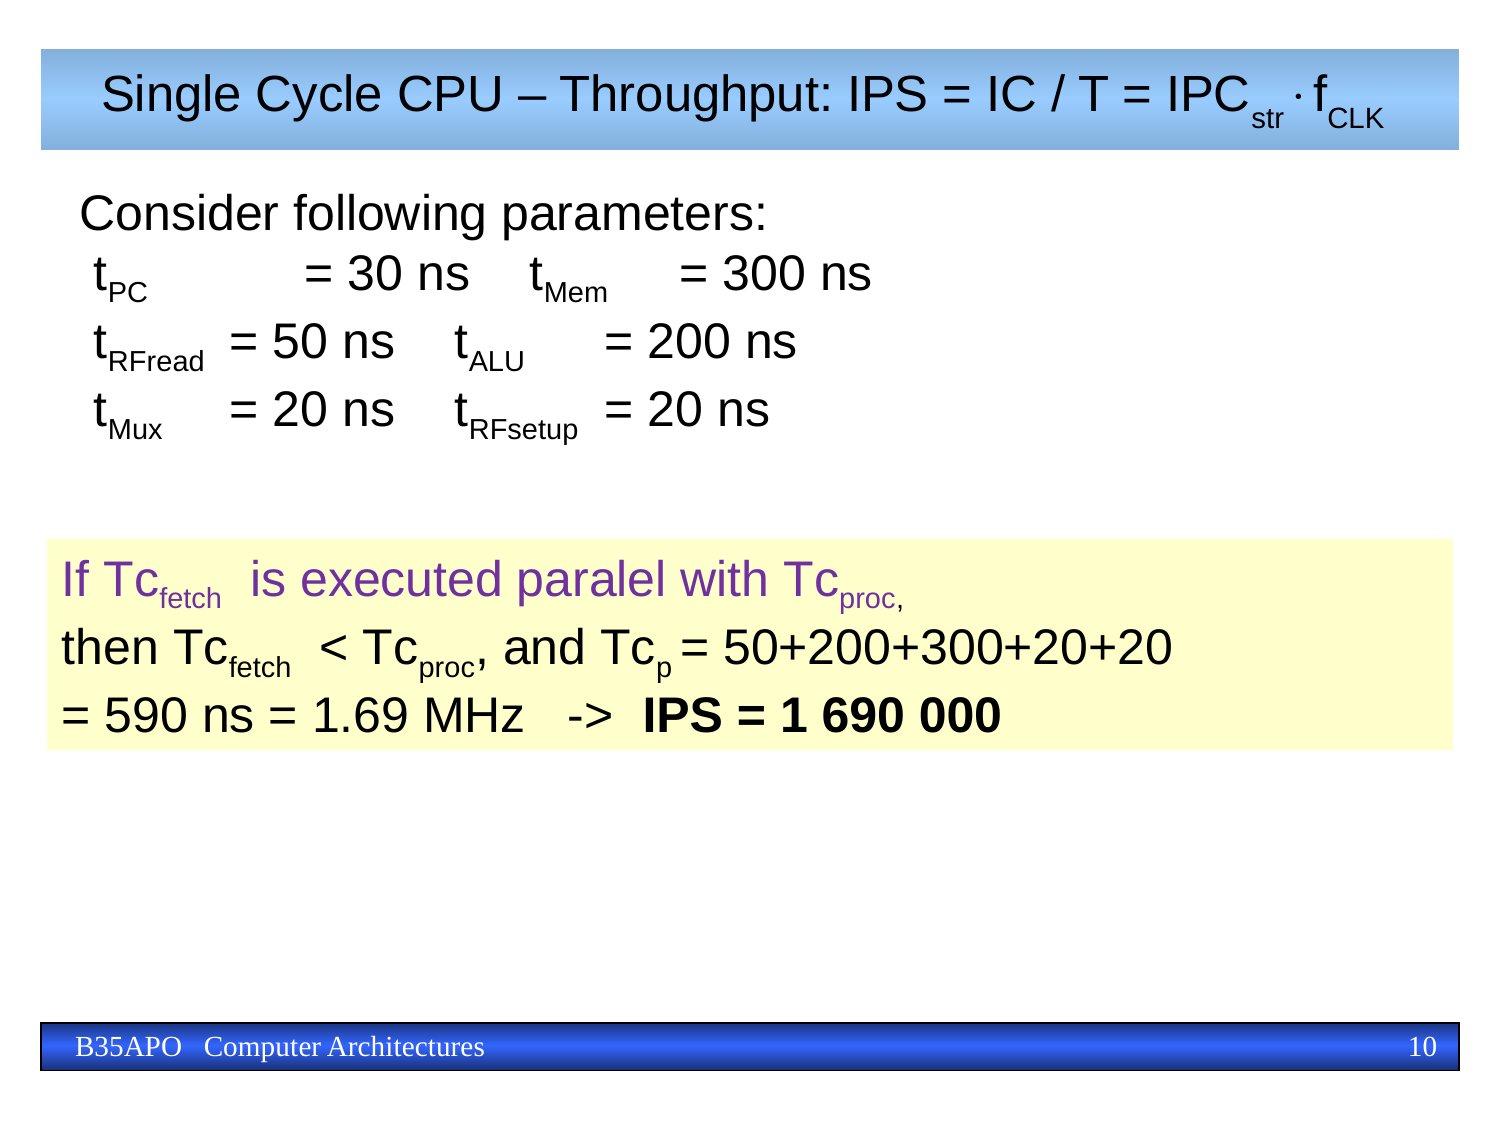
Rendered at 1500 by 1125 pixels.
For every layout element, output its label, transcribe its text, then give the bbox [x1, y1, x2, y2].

title Single Cycle CPU – Throughput: IPS = IC / T = IPCstr⋅fCLK [41, 49, 1459, 150]
text_box If Tcfetch is executed paralel with Tcproc, then Tcfetch < Tcproc, and Tcp = 50+200+300+20+20 = 590 ns = 1.69 MHz -> IPS = 1 690 000 [47, 538, 1453, 751]
text_box Consider following parameters: tPC = 30 ns tMem = 300 ns tRFread = 50 ns tALU = 200 ns tMux = 20 ns tRFsetup = 20 ns [64, 172, 1436, 492]
